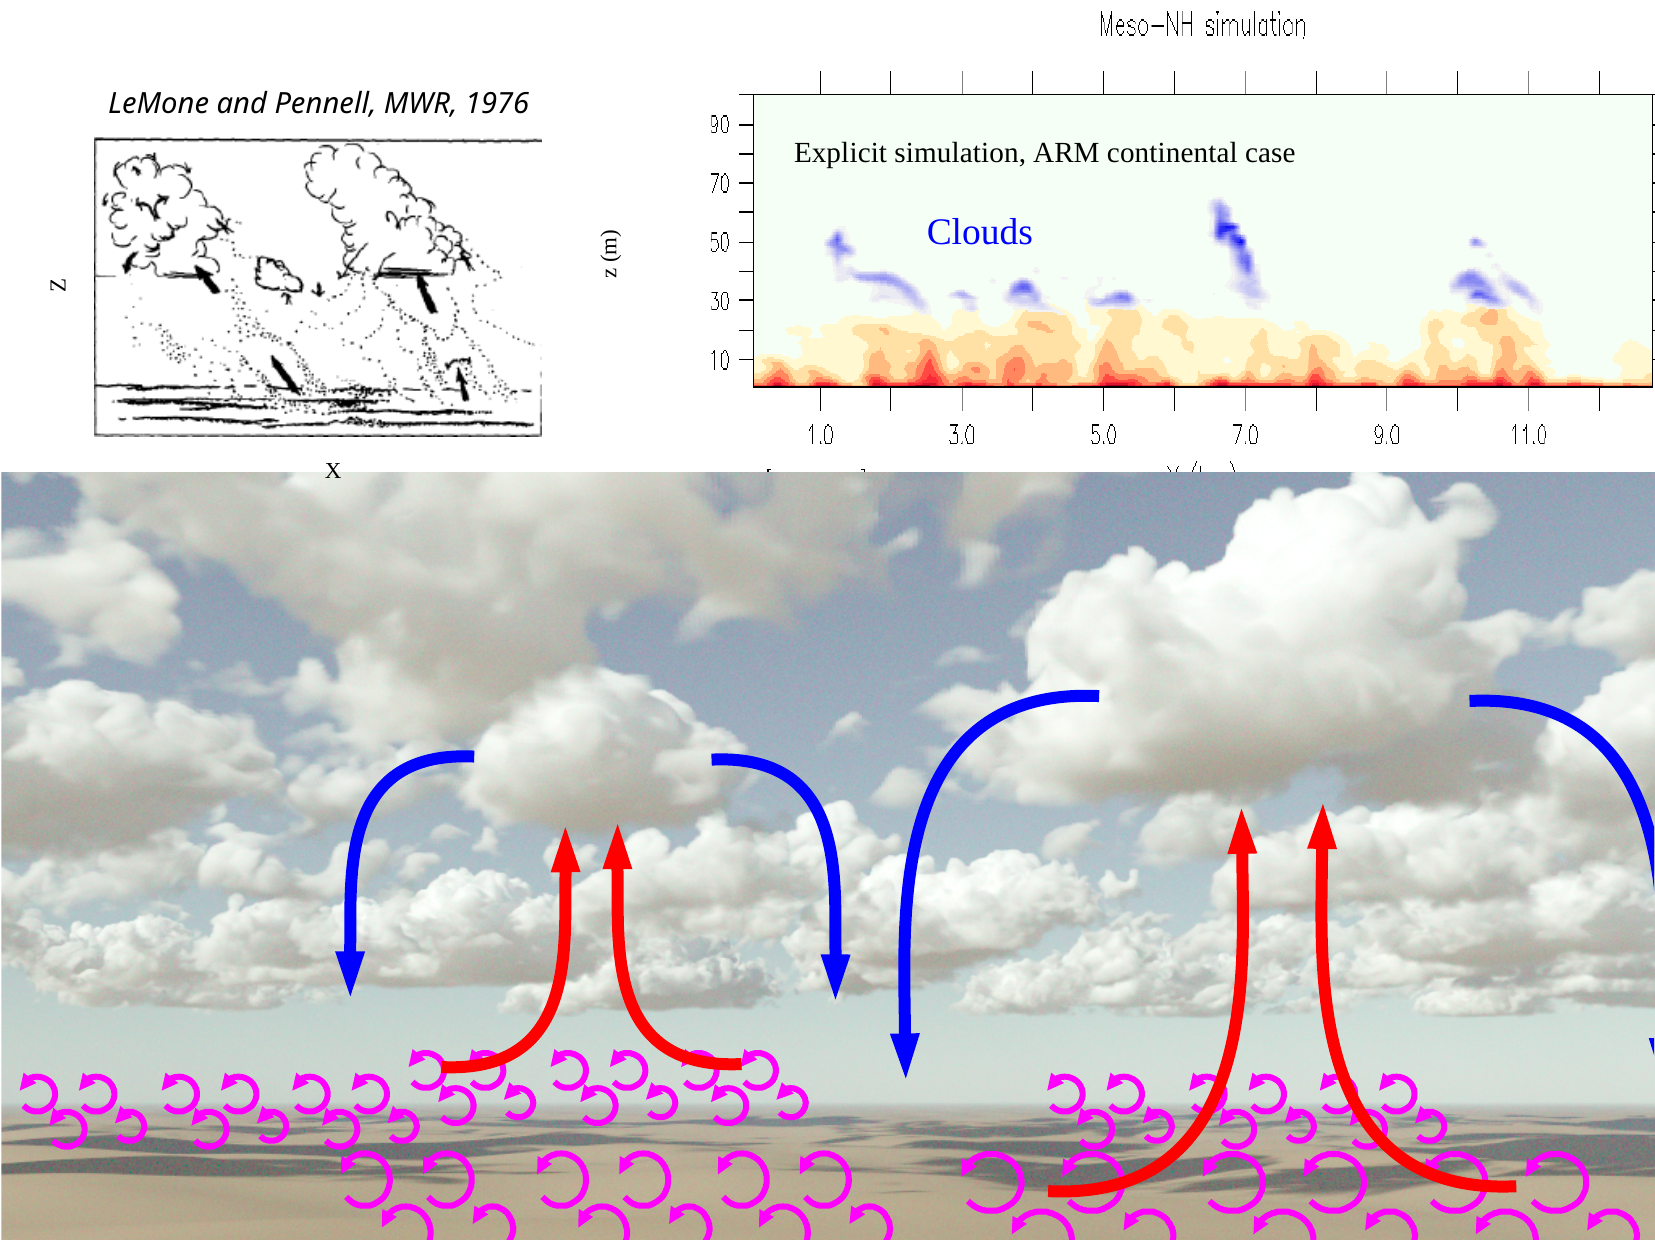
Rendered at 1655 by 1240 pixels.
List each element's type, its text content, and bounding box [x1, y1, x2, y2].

text_box Explicit simulation, ARM continental case [779, 128, 1530, 186]
text_box z (m) [588, 215, 629, 293]
picture [94, 180, 542, 437]
text_box Clouds [912, 203, 1107, 273]
text_box LeMone and Pennell, MWR, 1976 [94, 77, 652, 180]
text_box X [311, 451, 356, 492]
text_box Z [38, 258, 78, 306]
picture [1, 9, 1655, 1240]
